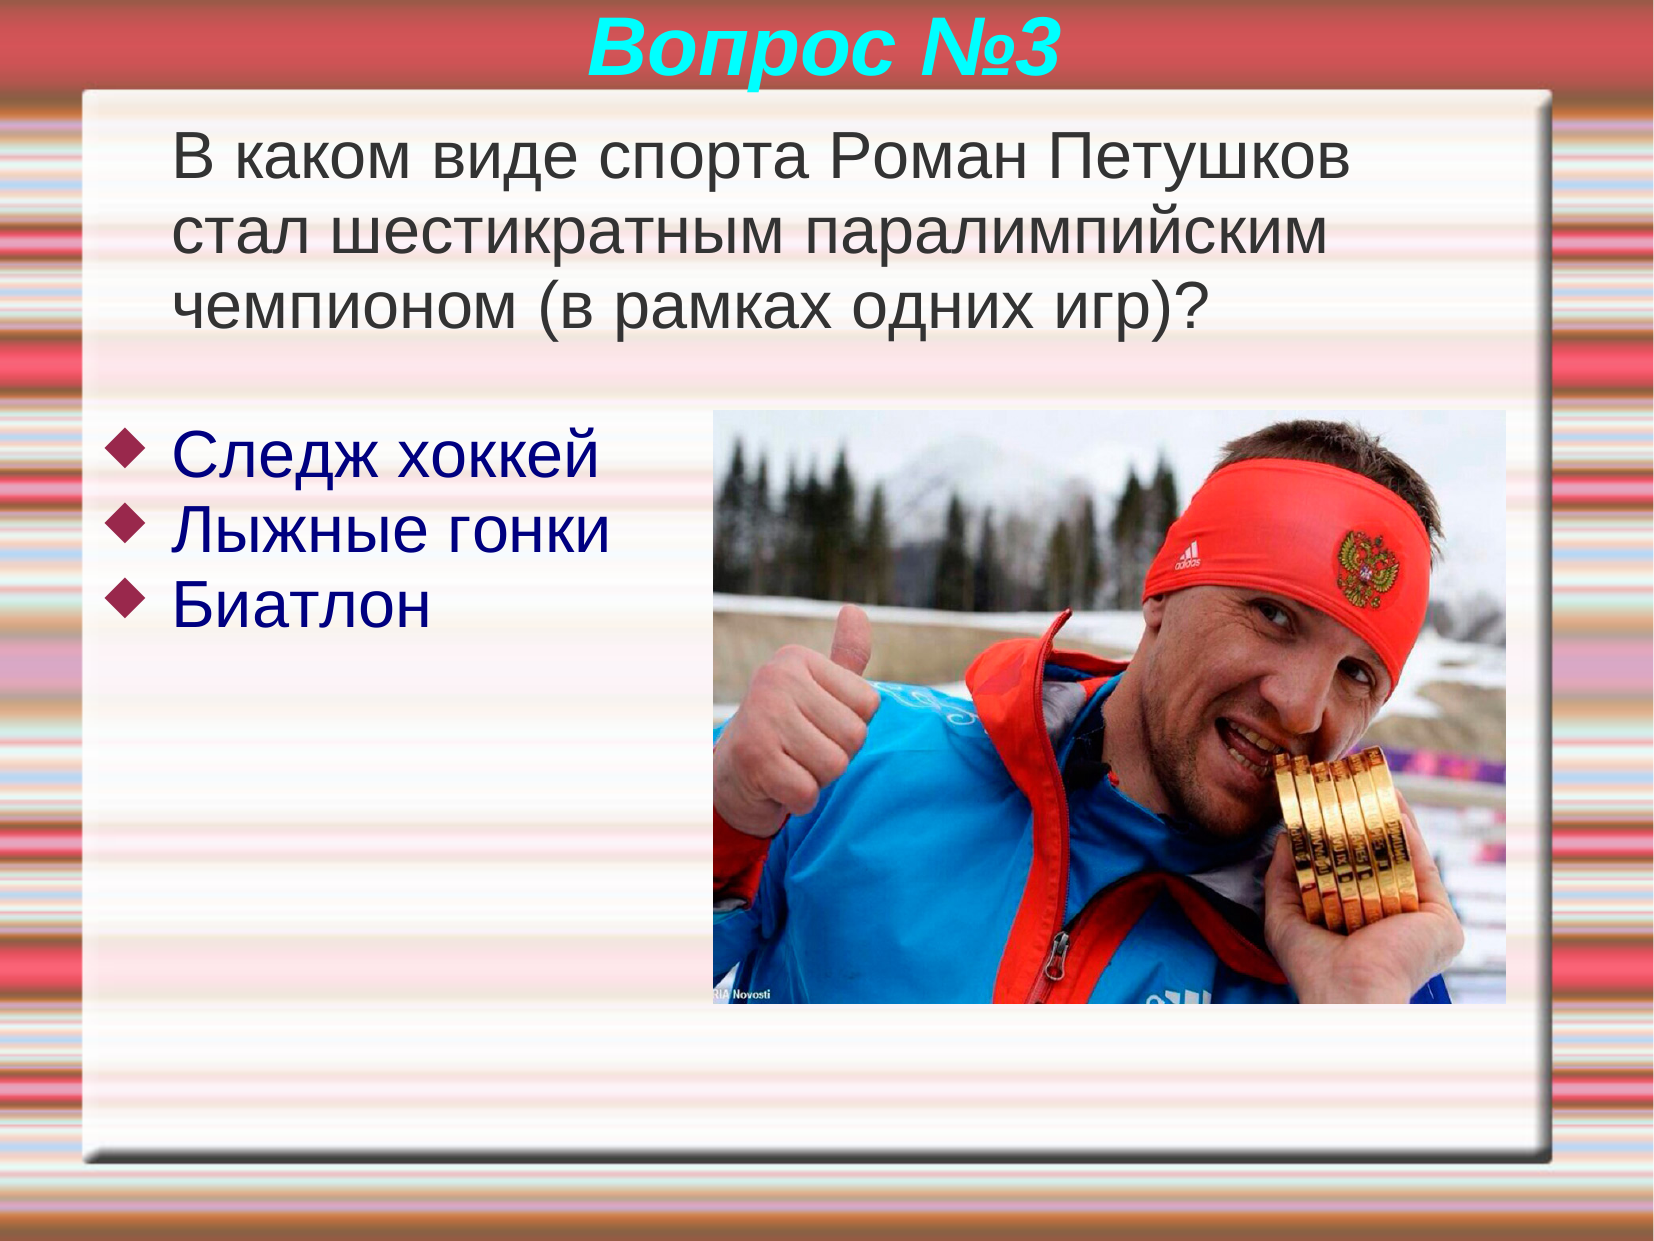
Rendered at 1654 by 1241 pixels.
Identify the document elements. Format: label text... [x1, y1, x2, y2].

picture [0, 0, 1654, 1241]
title Вопрос №3 [206, 0, 1444, 94]
list В каком виде спорта Роман Петушков стал шестикратным паралимпийским чемпионом (в рамках одних игр)? Следж хоккей Лыжные гонки Биатлон [88, 118, 1359, 767]
